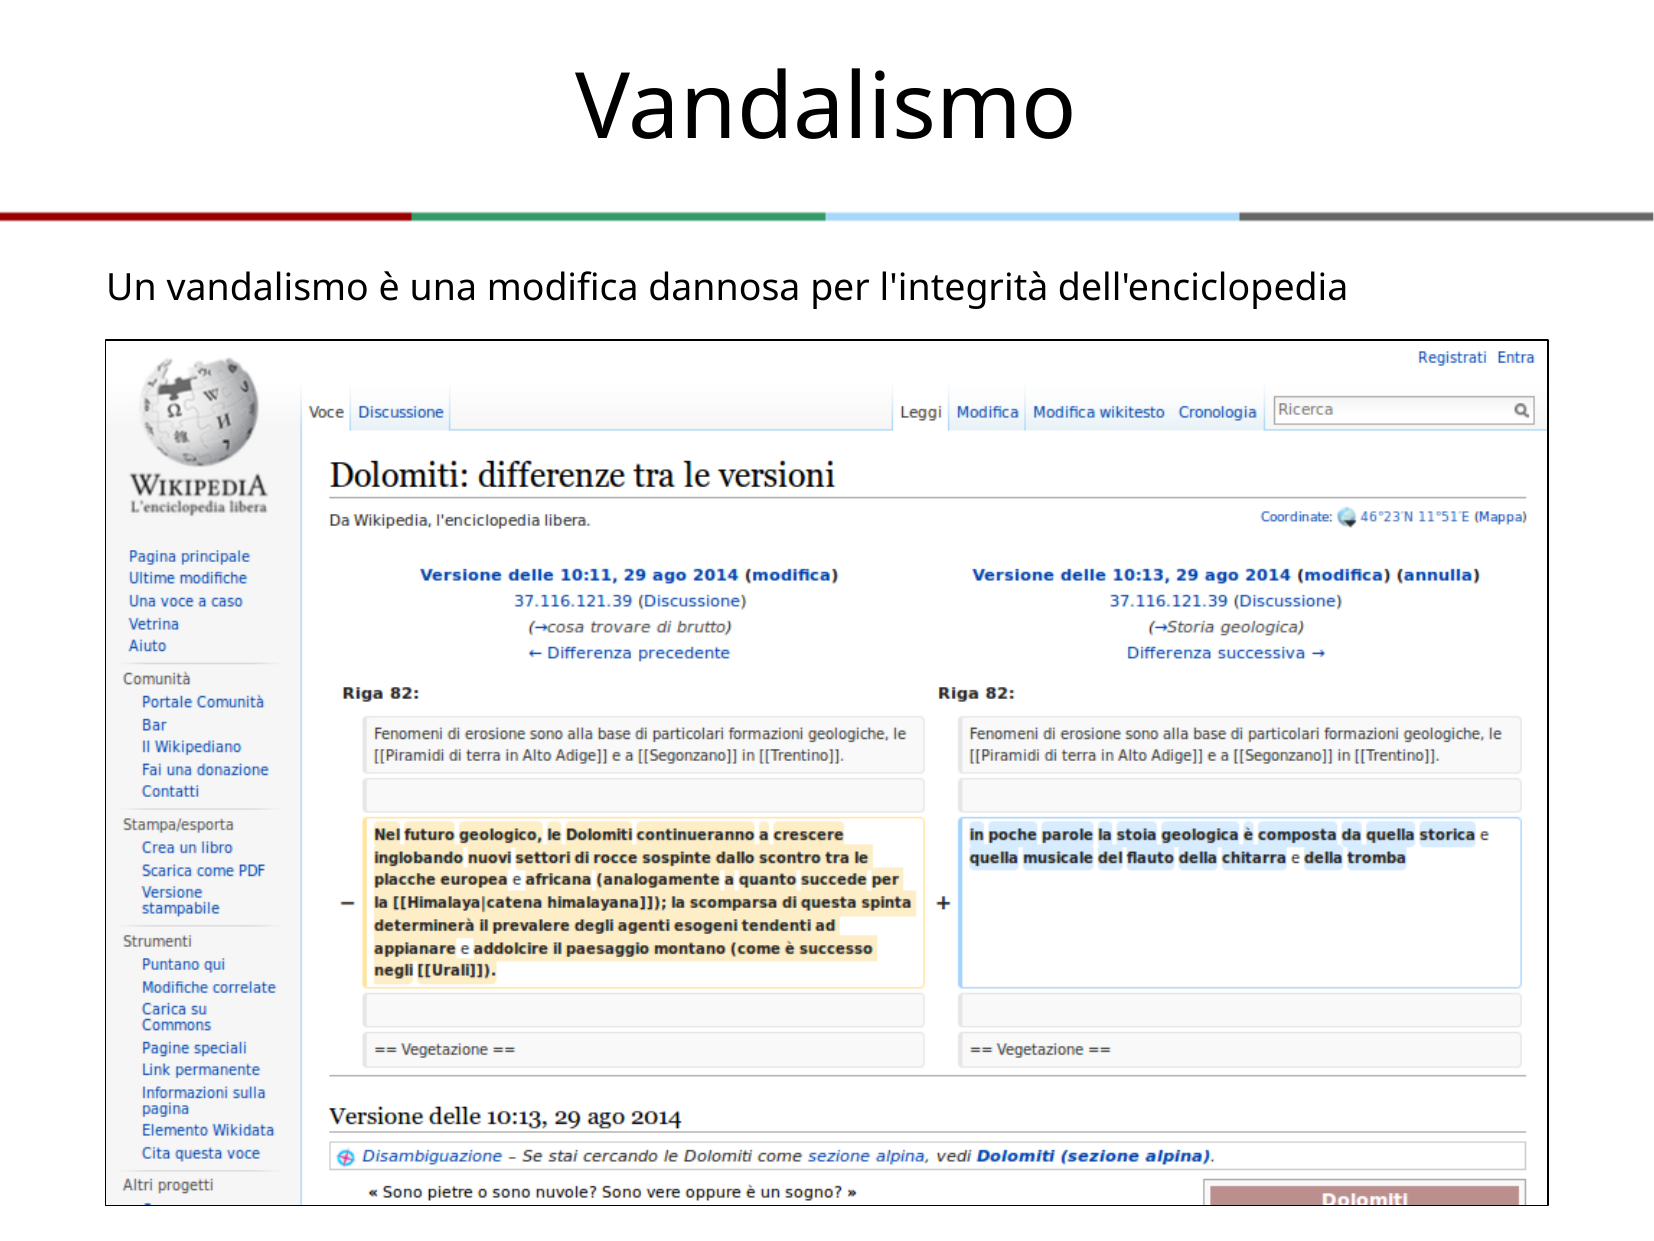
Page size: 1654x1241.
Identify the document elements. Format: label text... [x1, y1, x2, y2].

list Un vandalismo è una modifica dannosa per l'integrità dell'enciclopedia [106, 259, 1548, 319]
title Vandalismo [82, 0, 1571, 200]
picture [0, 200, 1654, 235]
picture [106, 340, 1548, 1205]
